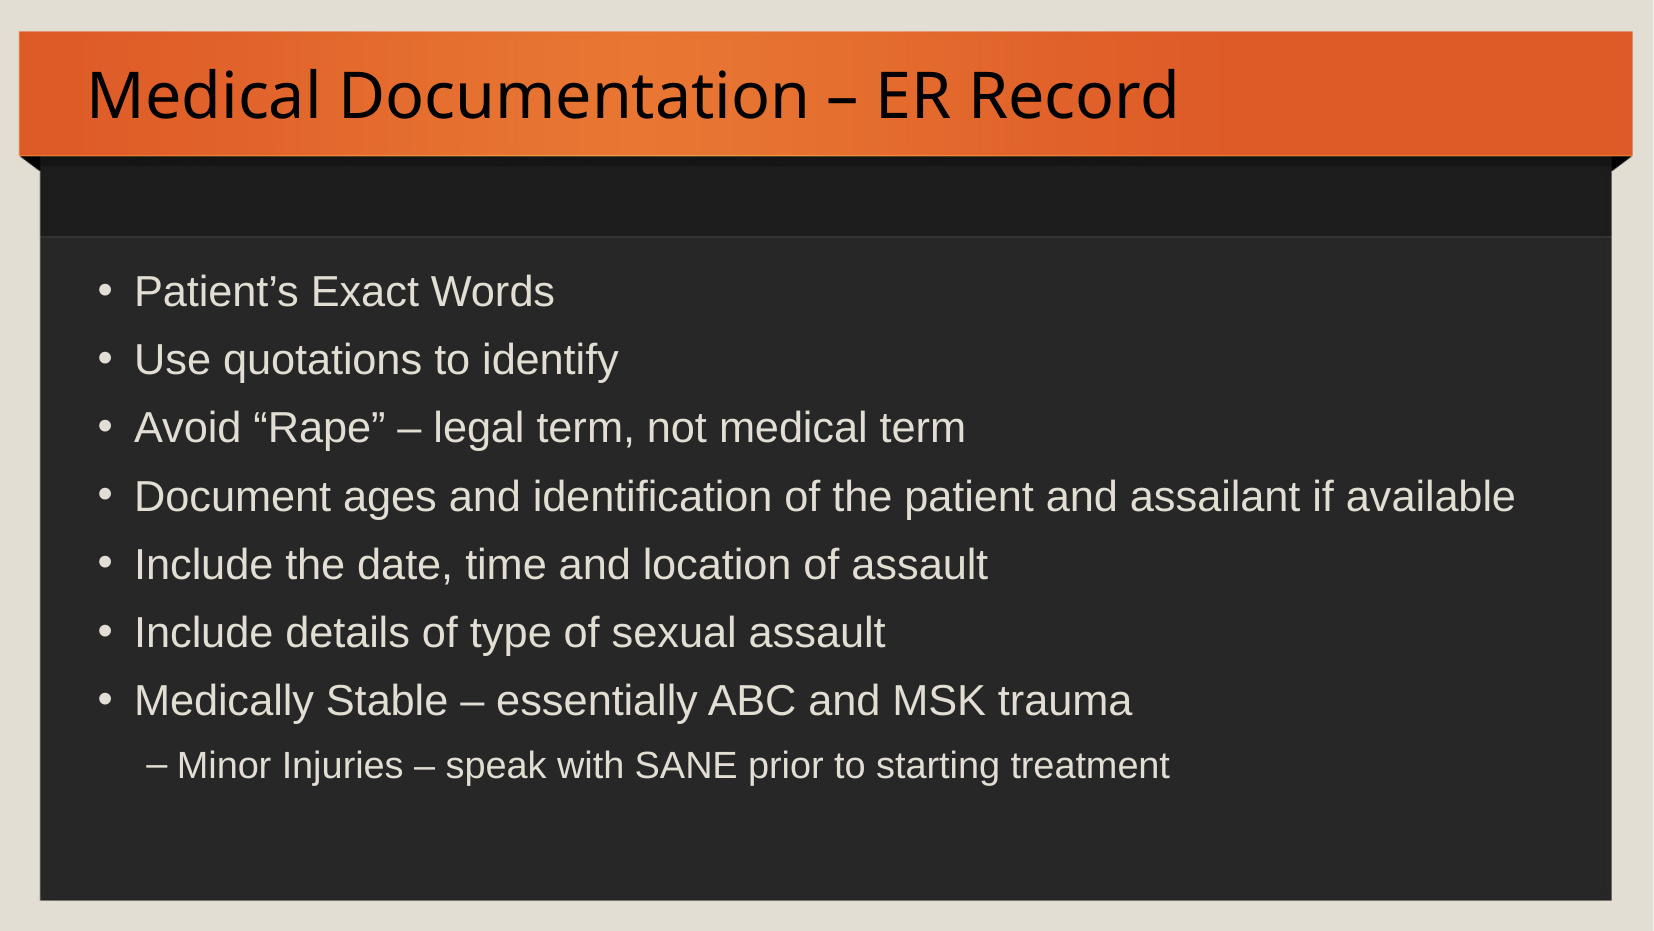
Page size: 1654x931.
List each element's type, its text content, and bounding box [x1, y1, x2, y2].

picture [0, 0, 1654, 931]
title Medical Documentation – ER Record [71, 46, 1597, 140]
list Patient’s Exact Words Use quotations to identify Avoid “Rape” – legal term, not medical term Document ages and identification of the patient and assailant if available Include the date, time and location of assault Include details of type of sexual assault Medically Stable – essentially ABC and MSK trauma Minor Injuries – speak with SANE prior to starting treatment [82, 255, 1571, 831]
